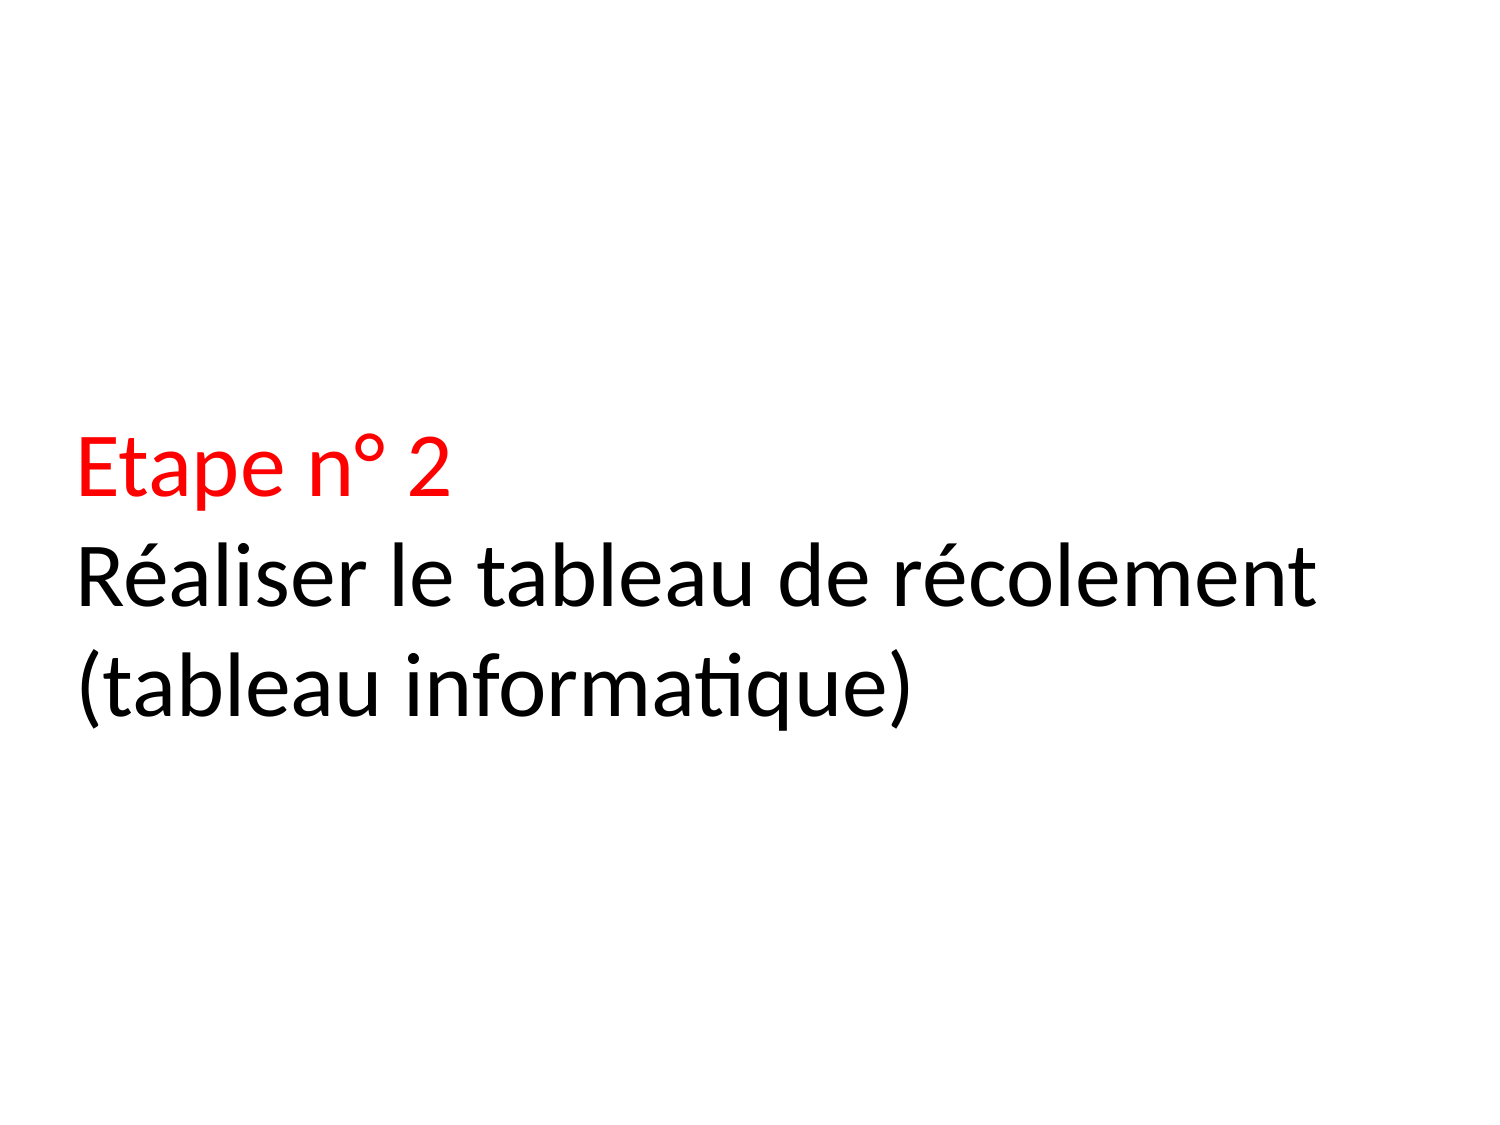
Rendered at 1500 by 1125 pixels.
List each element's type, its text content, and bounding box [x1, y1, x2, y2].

title Etape n° 2 Réaliser le tableau de récolement (tableau informatique) [75, 45, 1425, 1094]
